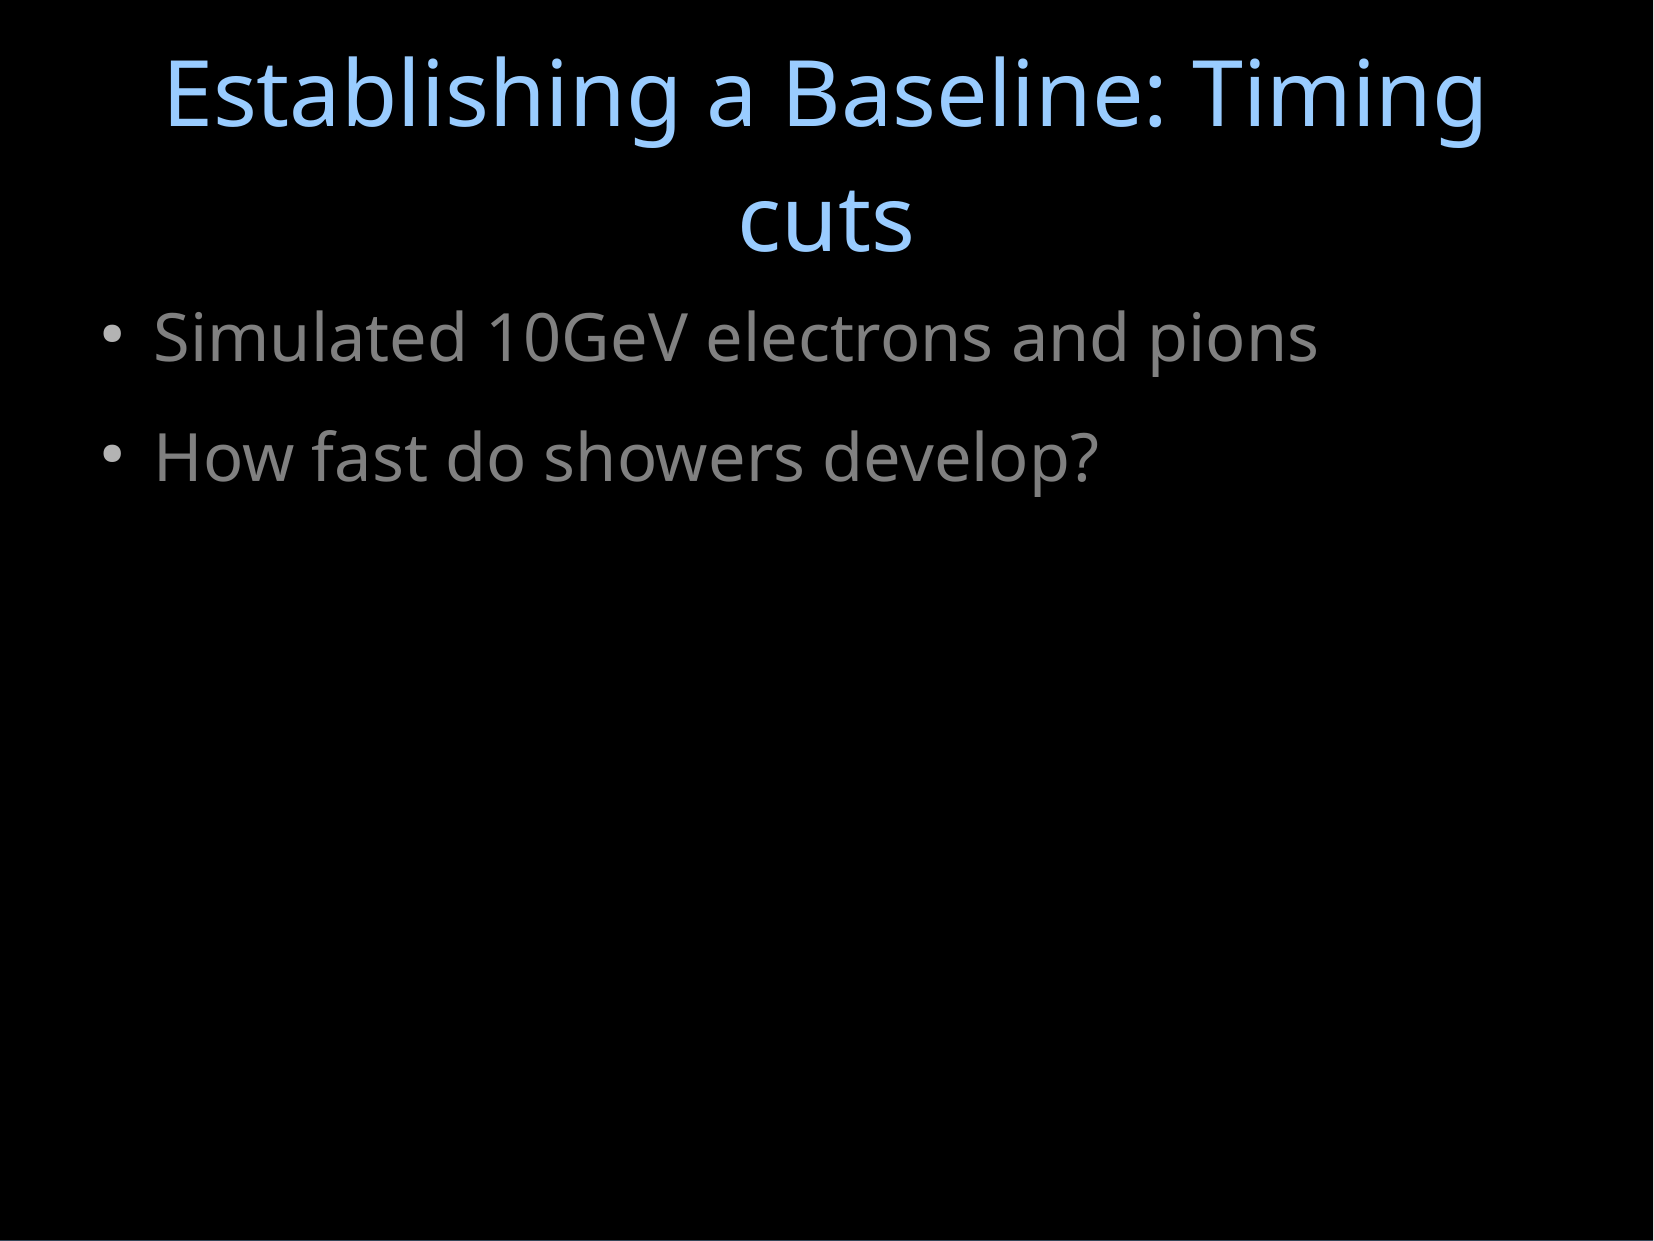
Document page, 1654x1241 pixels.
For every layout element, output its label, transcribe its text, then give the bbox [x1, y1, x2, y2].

title Establishing a Baseline: Timing cuts [82, 49, 1571, 257]
list Simulated 10GeV electrons and pions How fast do showers develop? [82, 290, 1417, 1110]
